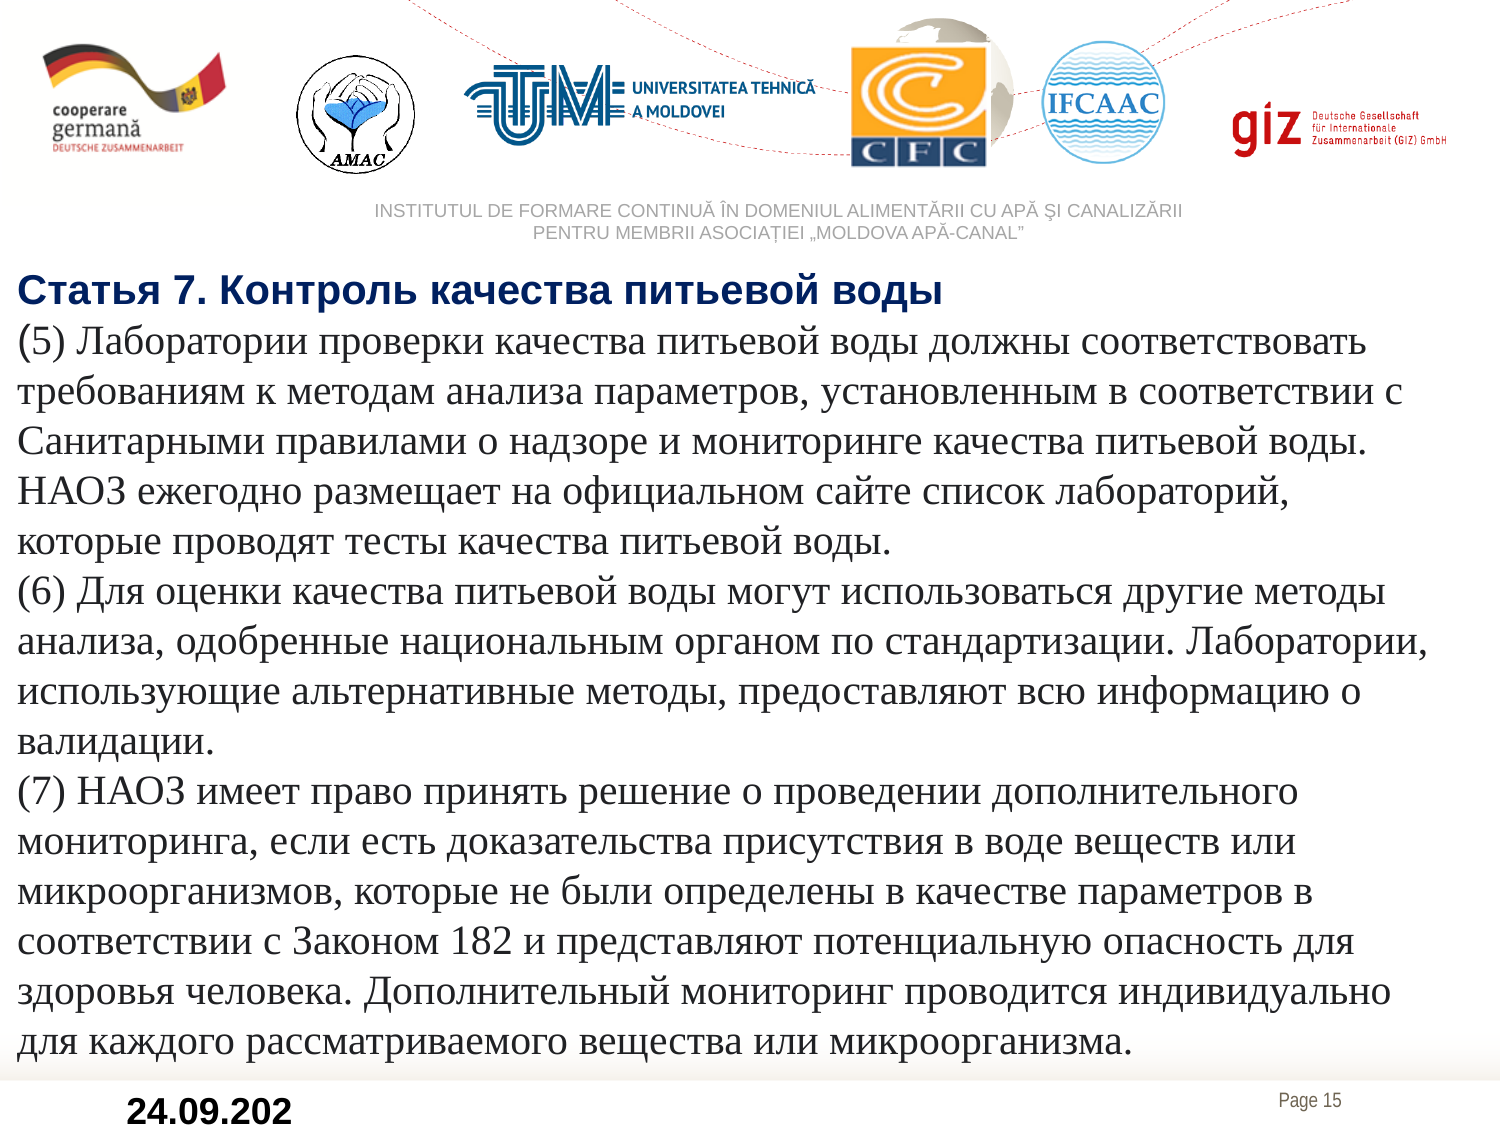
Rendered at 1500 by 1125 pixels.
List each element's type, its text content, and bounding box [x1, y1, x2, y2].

picture [0, 959, 1500, 1081]
title Статья 7. Контроль качества питьевой воды (5) Лаборатории проверки качества питьевой воды должны соответствовать требованиям к методам анализа параметров, установленным в соответствии с Санитарными правилами о надзоре и мониторинге качества питьевой воды. НАОЗ ежегодно размещает на официальном сайте список лабораторий, которые проводят тесты качества питьевой воды. (6) Для оценки качества питьевой воды могут использоваться другие методы анализа, одобренные национальным органом по стандартизации. Лаборатории, использующие альтернативные методы, предоставляют всю информацию о валидации. (7) НАОЗ имеет право принять решение о проведении дополнительного мониторинга, если есть доказательства присутствия в воде веществ или микроорганизмов, которые не были определены в качестве параметров в соответствии с Законом 182 и представляют потенциальную опасность для здоровья человека. Дополнительный мониторинг проводится индивидуально для каждого рассматриваемого вещества или микроорганизма. [2, 255, 1453, 980]
picture [0, 0, 1500, 206]
text_box INSTITUTUL DE FORMARE CONTINUĂ ÎN DOMENIUL ALIMENTĂRII CU APĂ ŞI CANALIZĂRII PENTRU MEMBRII ASOCIAȚIEI „MOLDOVA APĂ-CANAL” [190, 170, 1366, 251]
picture [370, 980, 383, 1002]
slide_number 15.07.2021 [111, 1079, 324, 1120]
